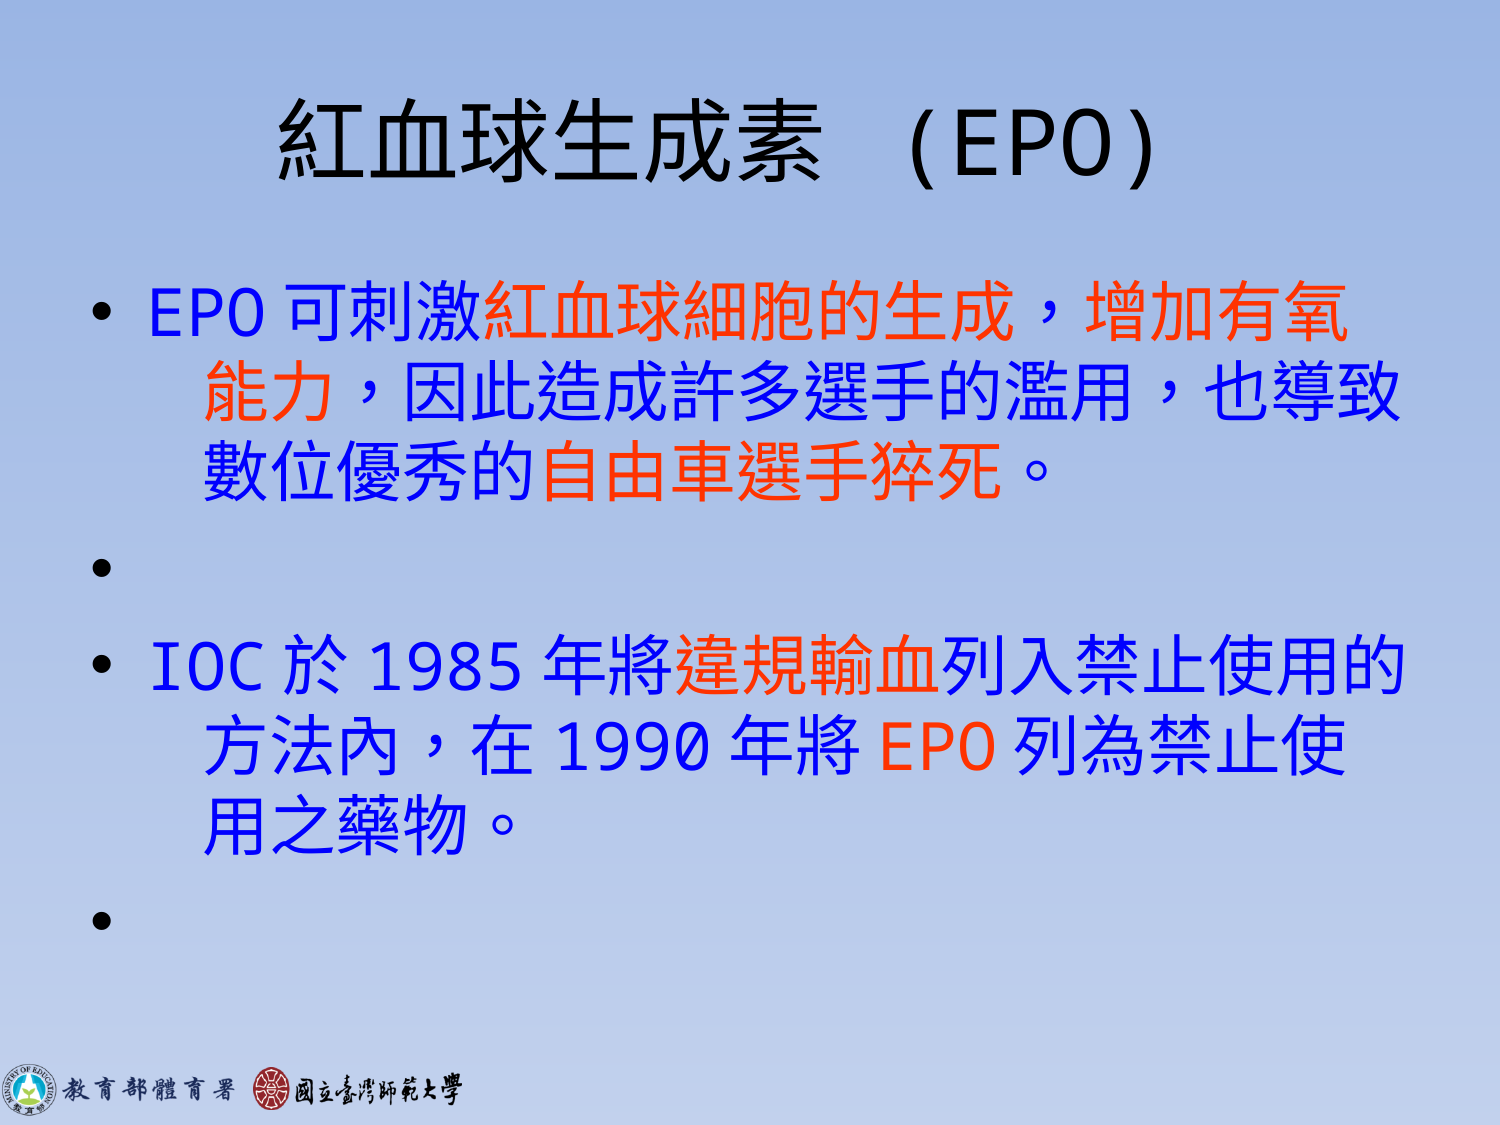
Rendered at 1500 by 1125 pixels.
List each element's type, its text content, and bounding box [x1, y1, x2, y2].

list EPO可刺激紅血球細胞的生成，增加有氧能力，因此造成許多選手的濫用，也導致數位優秀的自由車選手猝死。 IOC於1985年將違規輸血列入禁止使用的方法內，在1990年將EPO列為禁止使用之藥物。 [75, 262, 1426, 1005]
title 紅血球生成素 (EPO) [75, 45, 1426, 233]
